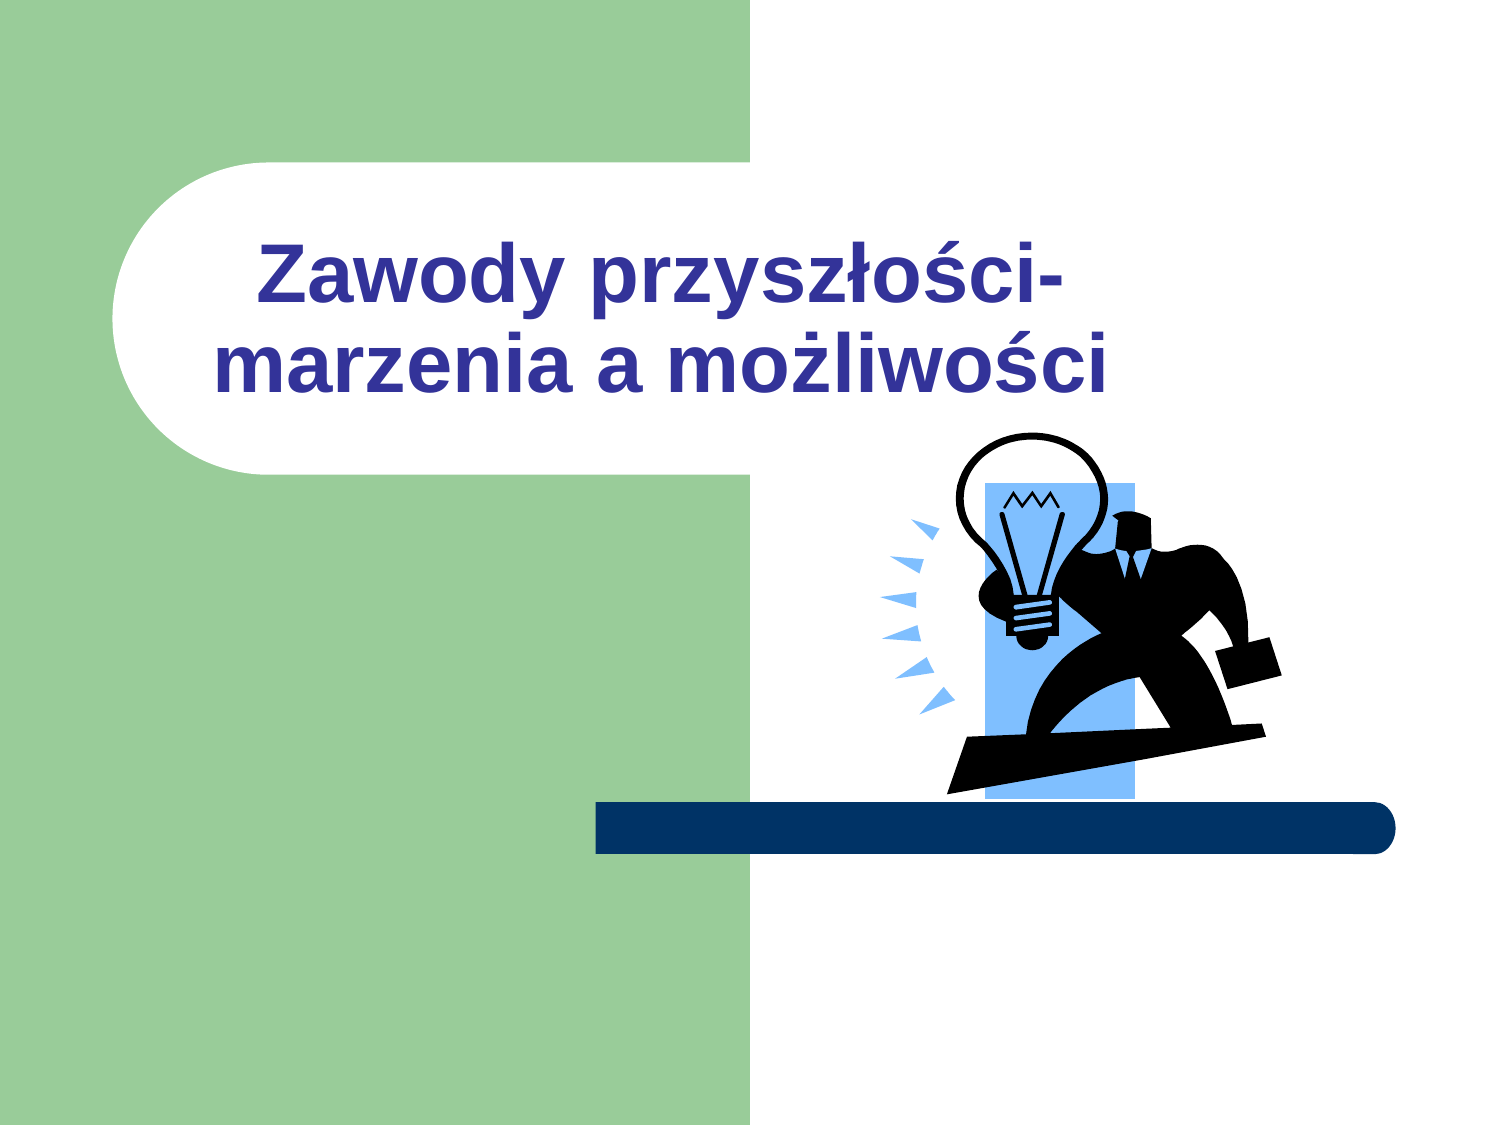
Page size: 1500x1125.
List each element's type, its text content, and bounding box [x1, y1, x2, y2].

picture [879, 432, 1282, 799]
title Zawody przyszłości-marzenia a możliwości [100, 172, 1223, 469]
